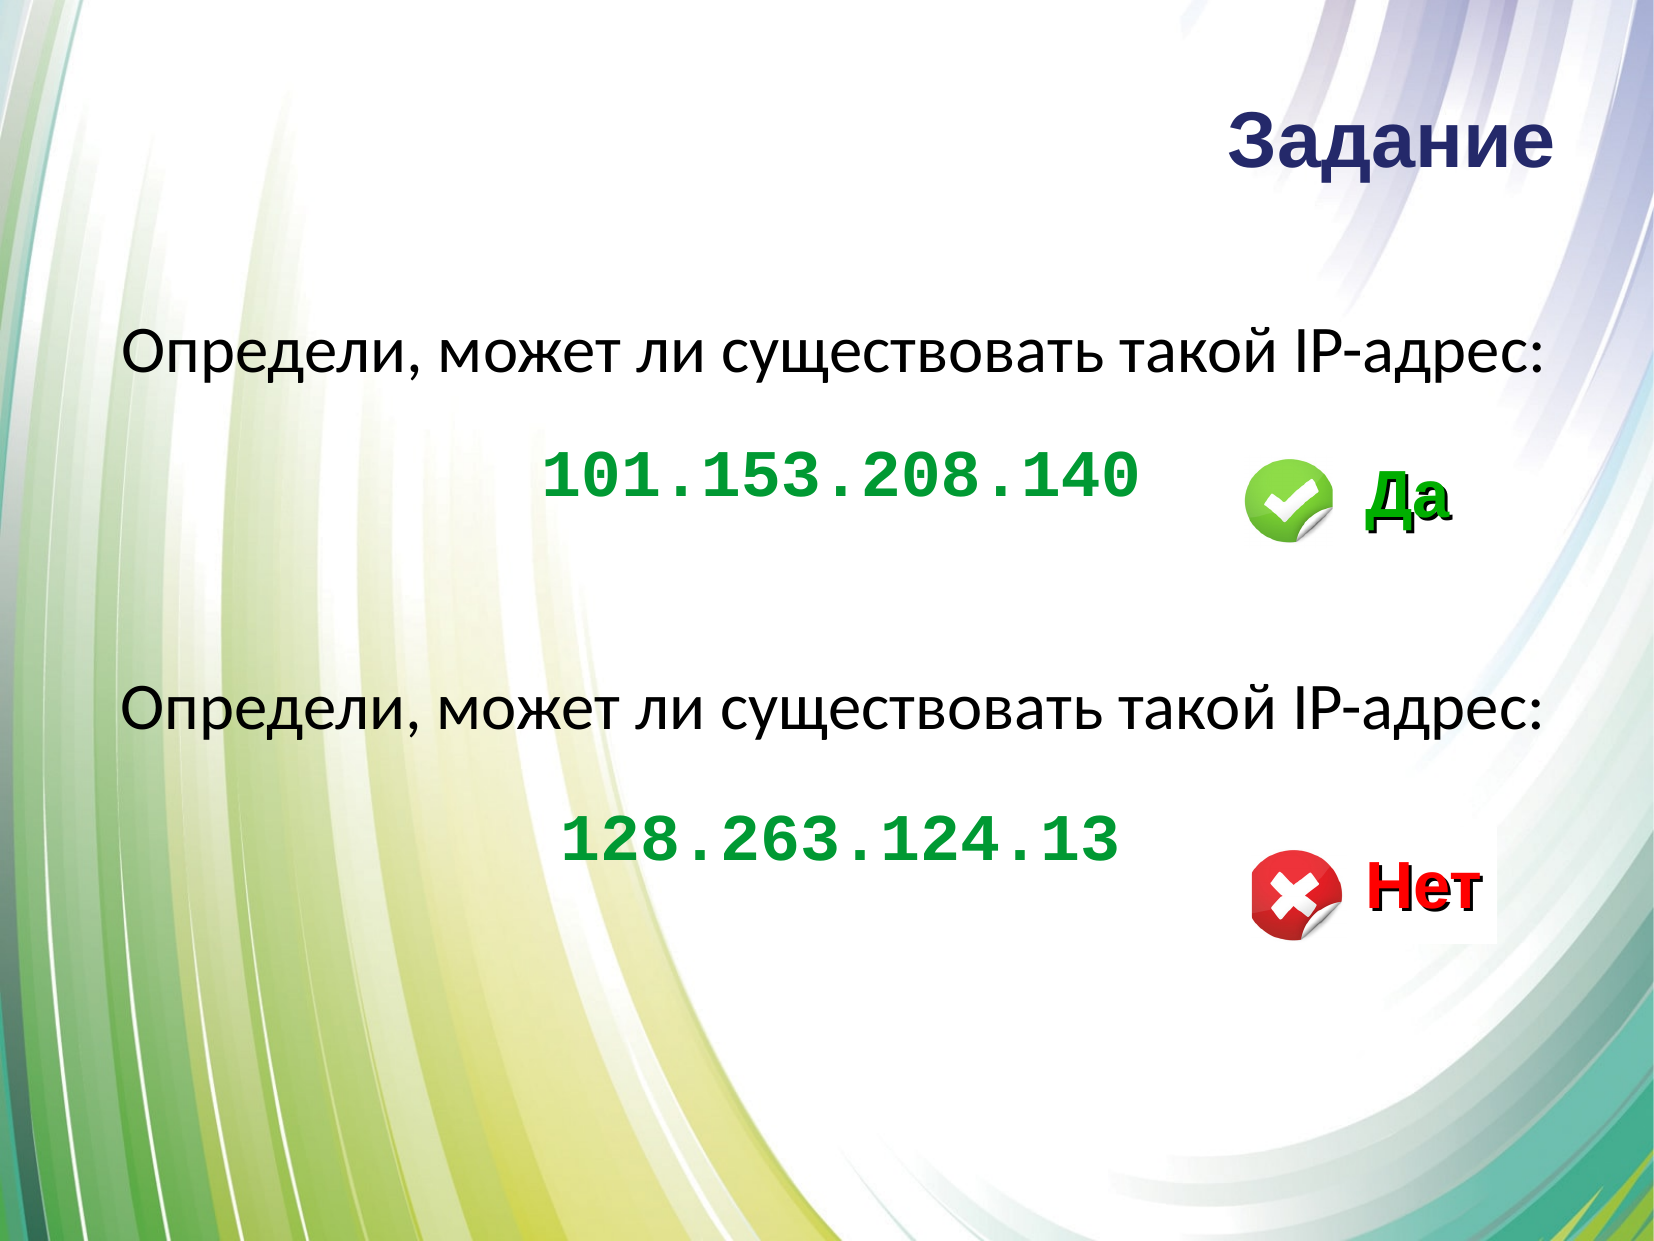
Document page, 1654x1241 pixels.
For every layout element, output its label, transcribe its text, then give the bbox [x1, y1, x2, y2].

text_box Нет [1236, 826, 1498, 944]
picture [0, 0, 1654, 1241]
text_box Да [1236, 436, 1465, 554]
text_box Задание [58, 58, 1571, 215]
list Определи, может ли существовать такой IP-адрес: 128.263.124.13 [120, 680, 1560, 1024]
list Определи, может ли существовать такой IP-адрес: 101.153.208.140 [121, 321, 1561, 666]
